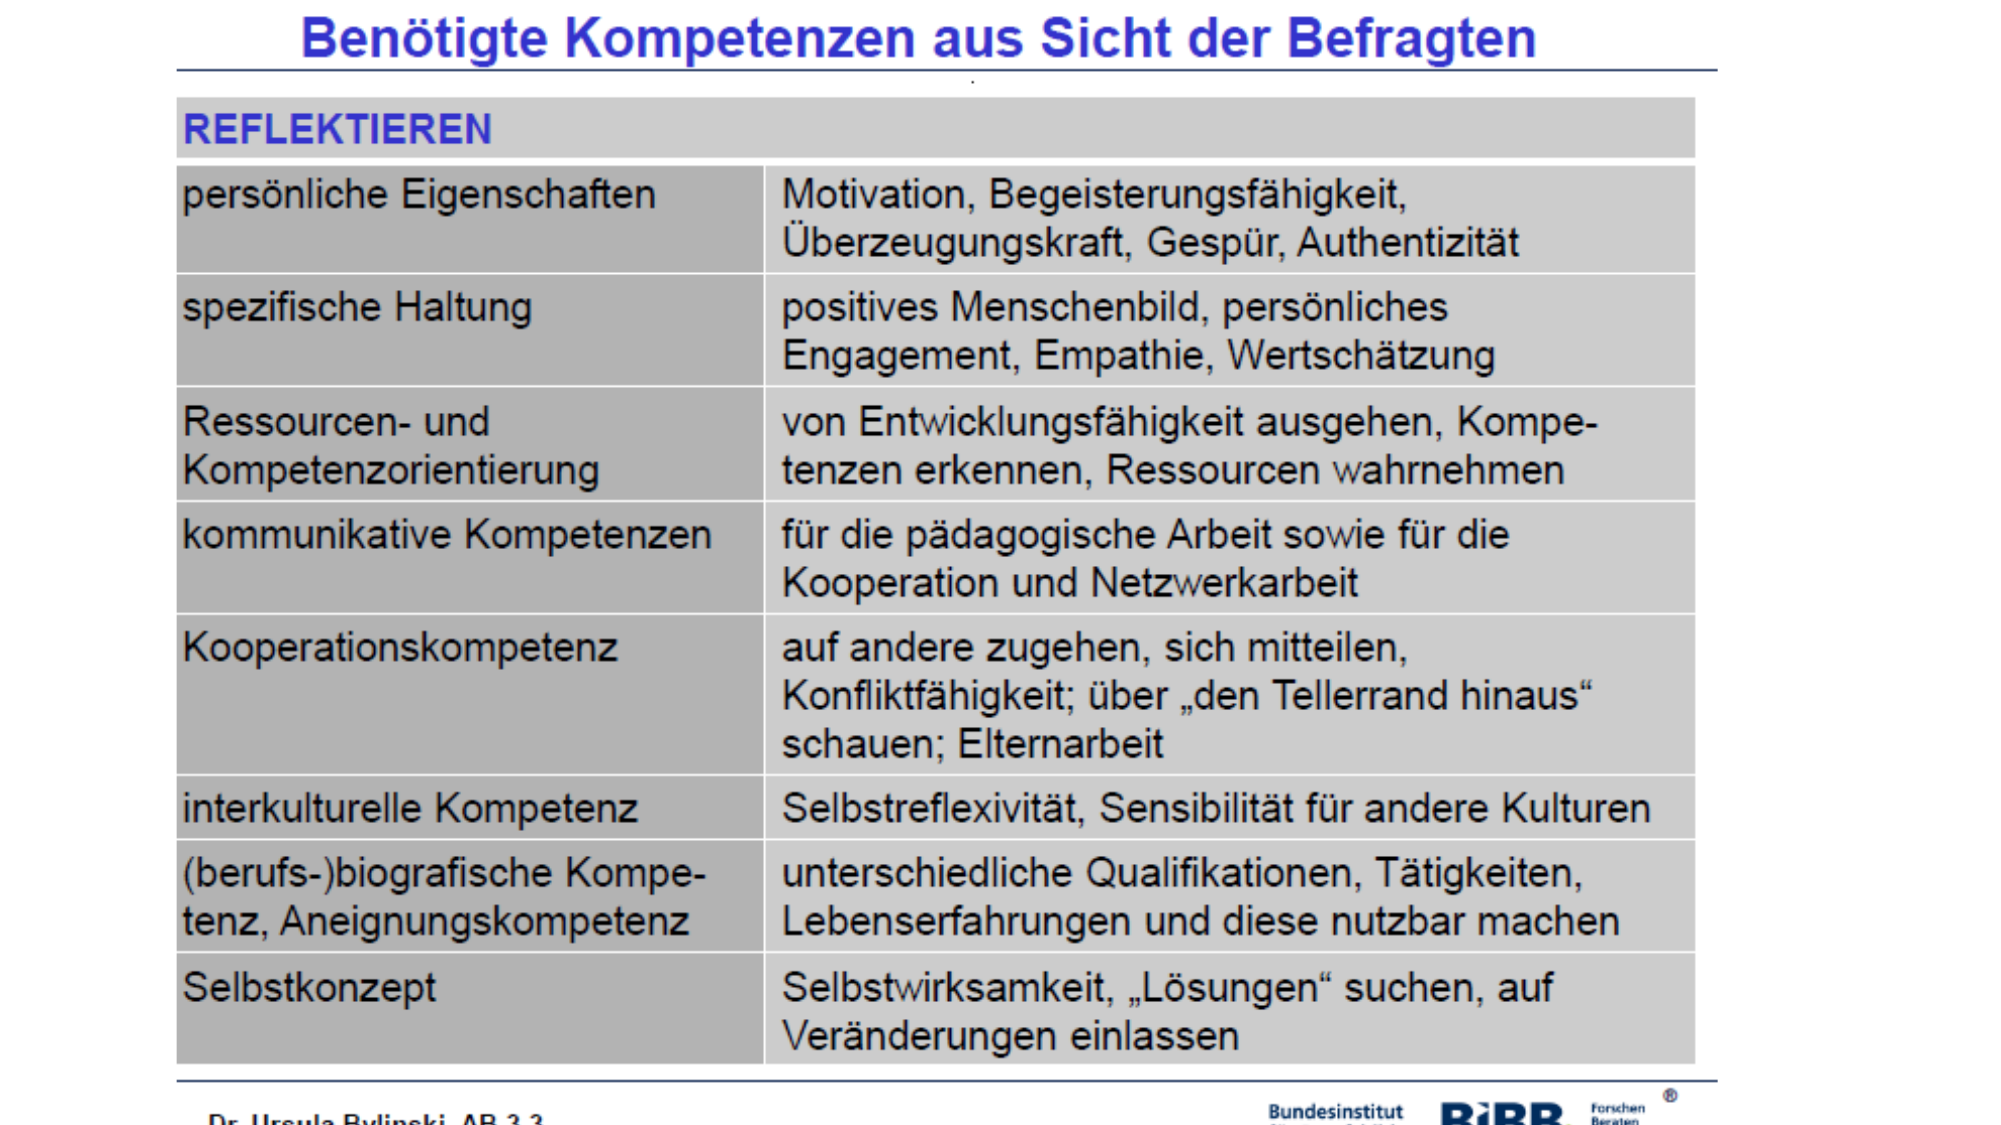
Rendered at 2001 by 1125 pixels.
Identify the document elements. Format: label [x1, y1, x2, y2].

picture [176, 0, 1718, 1125]
